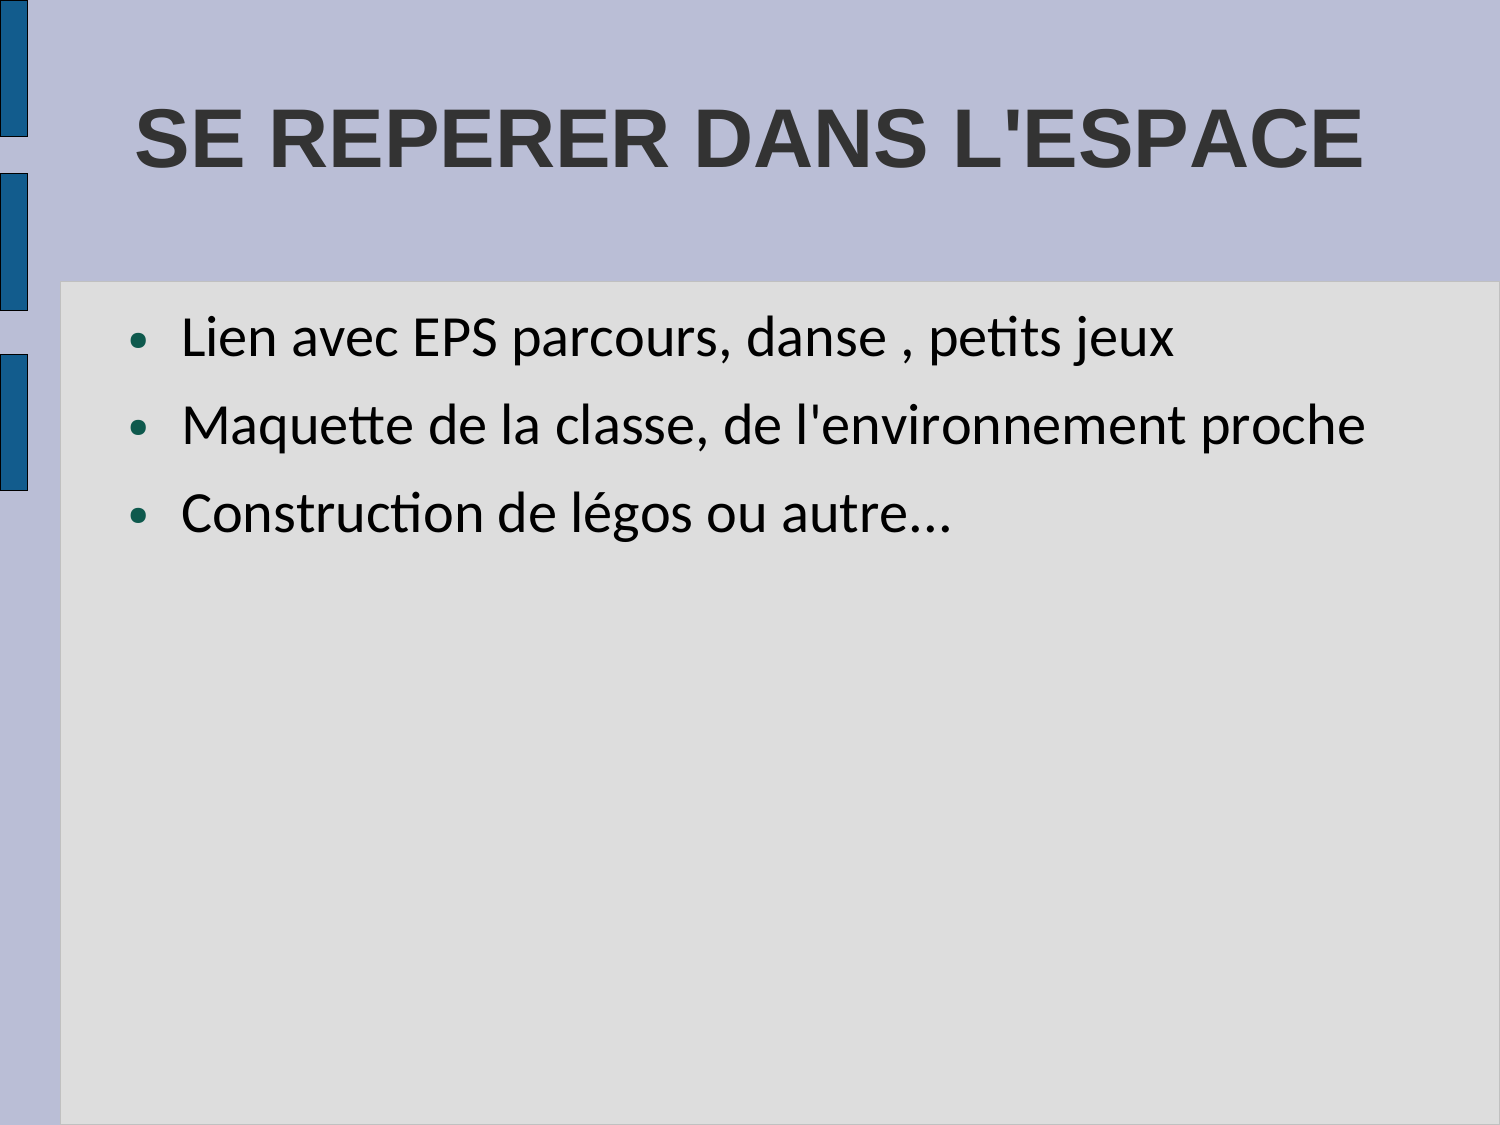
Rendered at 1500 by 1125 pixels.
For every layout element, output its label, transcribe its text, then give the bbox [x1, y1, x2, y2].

list Lien avec EPS parcours, danse , petits jeux Maquette de la classe, de l'environnement proche Construction de légos ou autre... [110, 312, 1392, 1022]
title SE REPERER DANS L'ESPACE [75, 52, 1425, 226]
